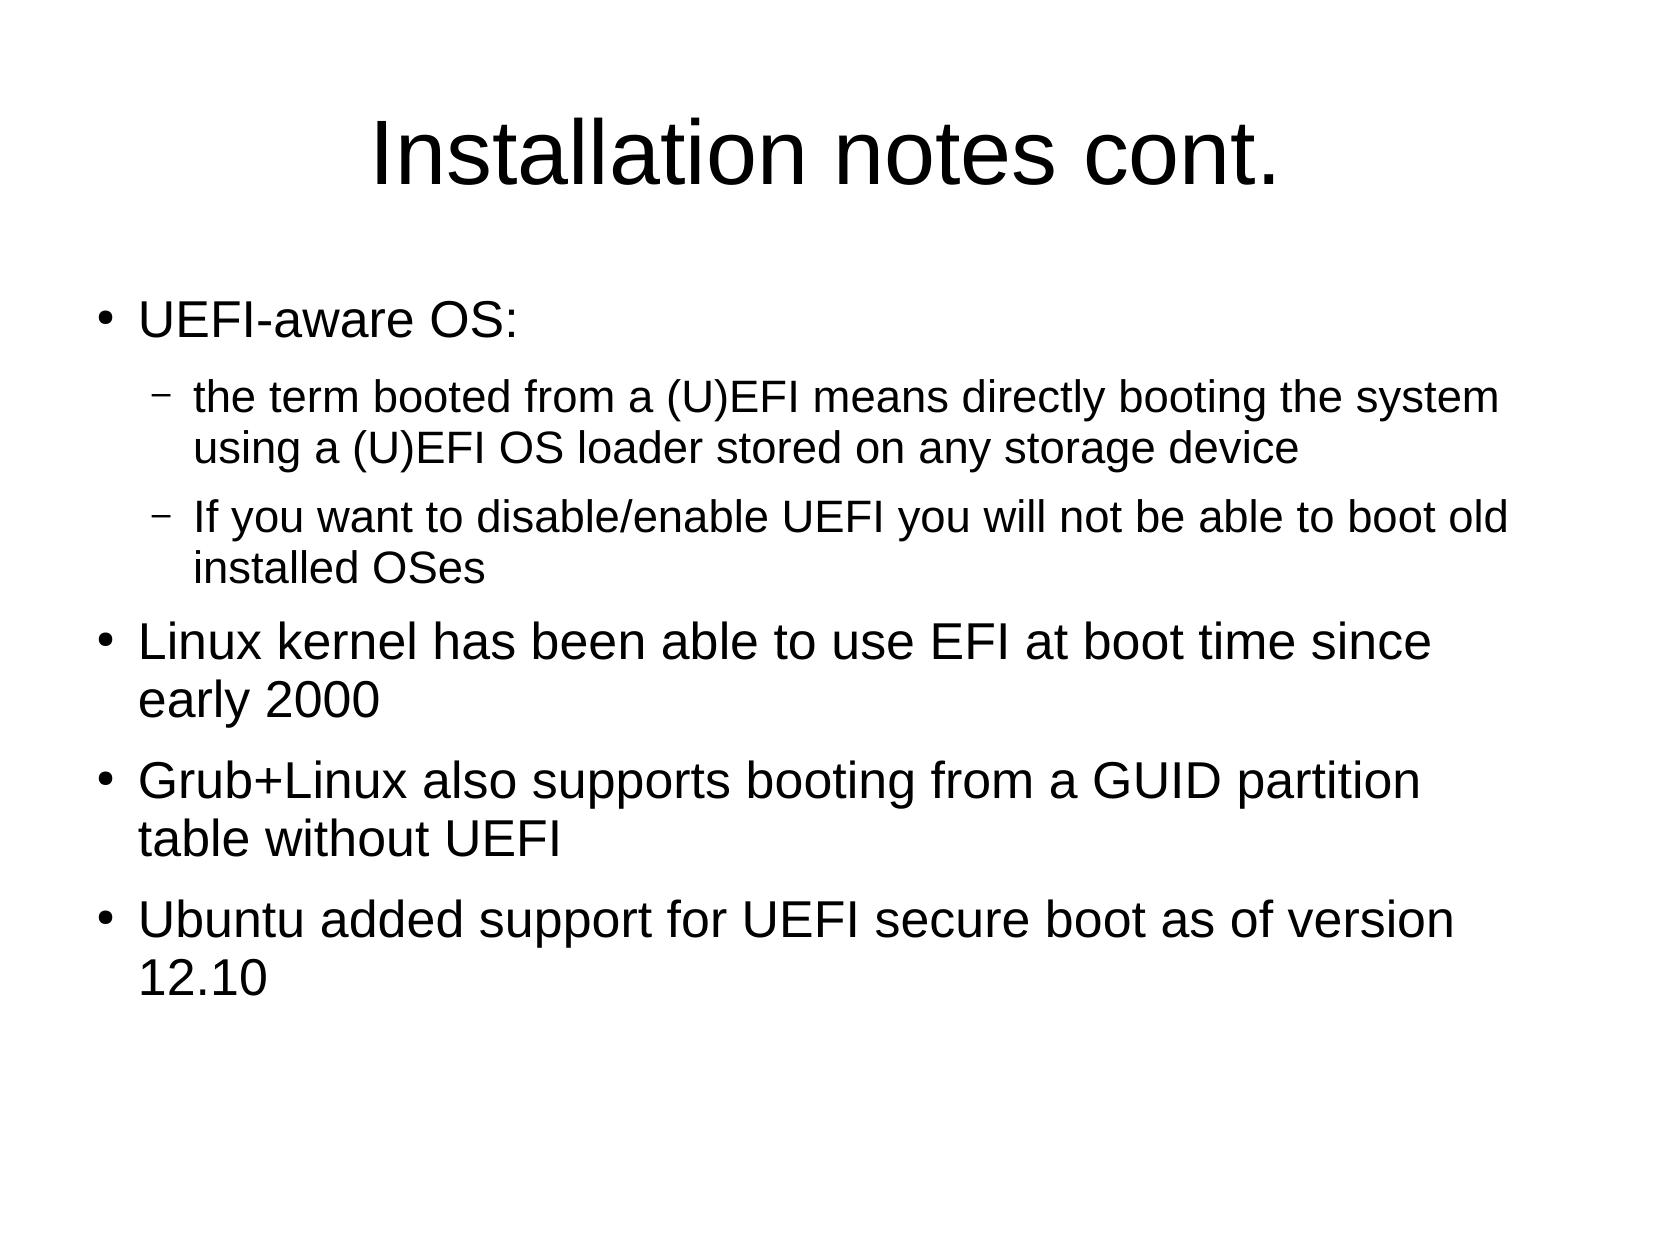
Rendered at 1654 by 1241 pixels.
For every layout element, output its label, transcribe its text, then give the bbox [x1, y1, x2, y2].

list UEFI-aware OS: the term booted from a (U)EFI means directly booting the system using a (U)EFI OS loader stored on any storage device If you want to disable/enable UEFI you will not be able to boot old installed OSes Linux kernel has been able to use EFI at boot time since early 2000 Grub+Linux also supports booting from a GUID partition table without UEFI Ubuntu added support for UEFI secure boot as of version 12.10 [82, 290, 1538, 1010]
title Installation notes cont. [82, 49, 1571, 257]
